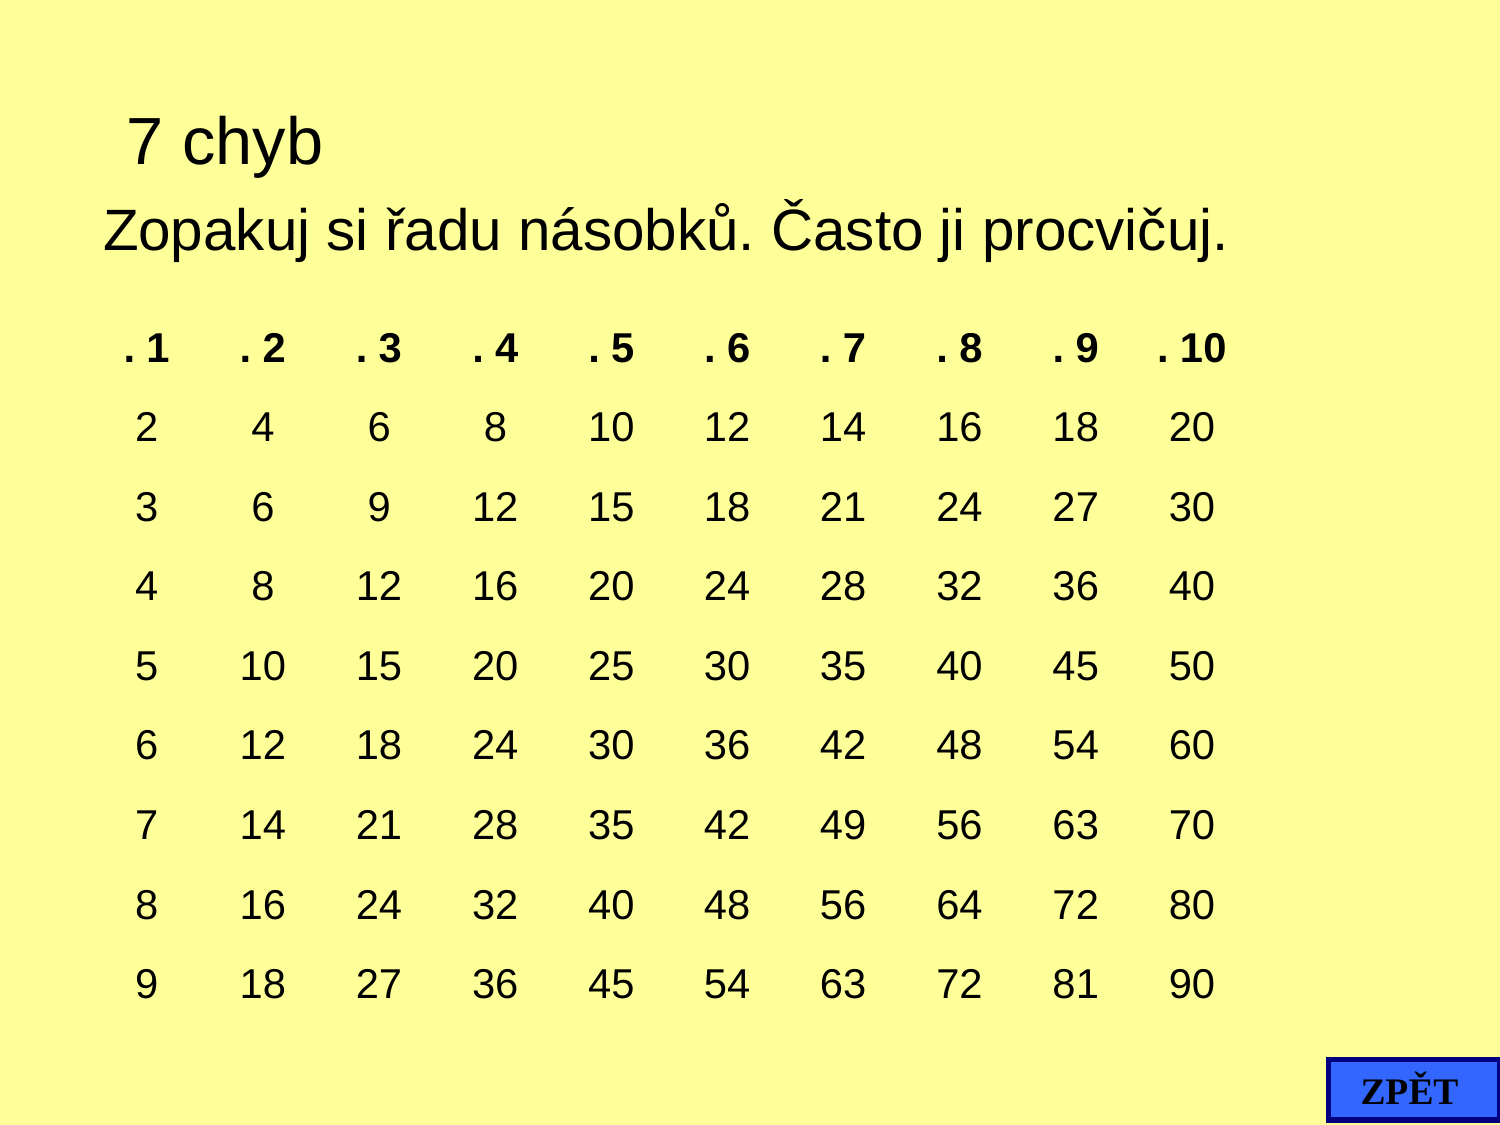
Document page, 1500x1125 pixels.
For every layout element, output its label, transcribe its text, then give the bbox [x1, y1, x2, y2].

table_cell 54 [1018, 700, 1134, 780]
table_cell 48 [669, 860, 785, 939]
table_cell 14 [205, 780, 321, 860]
table_cell 27 [321, 939, 437, 1019]
table_cell 10 [205, 621, 321, 700]
table_cell 40 [901, 621, 1018, 700]
table_cell 63 [1018, 780, 1134, 860]
table_cell 72 [901, 939, 1018, 1019]
table_cell 90 [1134, 939, 1250, 1019]
table_cell 18 [1018, 382, 1134, 462]
table_cell 28 [437, 780, 553, 860]
table_cell 35 [785, 621, 901, 700]
table_cell 20 [437, 621, 553, 700]
table_cell 20 [1134, 382, 1250, 462]
table_cell 6 [321, 382, 437, 462]
table_cell 60 [1134, 700, 1250, 780]
table_cell 4 [205, 382, 321, 462]
table_cell 18 [205, 939, 321, 1019]
table_cell 36 [437, 939, 553, 1019]
table_cell 27 [1018, 462, 1134, 541]
table_cell 5 [89, 621, 205, 700]
table_cell 35 [553, 780, 669, 860]
table_cell 6 [89, 700, 205, 780]
table_cell 8 [89, 860, 205, 939]
table_cell 6 [205, 462, 321, 541]
table_cell 64 [901, 860, 1018, 939]
table_cell 32 [437, 860, 553, 939]
text_box 7 chyb [112, 90, 1223, 186]
table_cell 45 [1018, 621, 1134, 700]
table_cell 50 [1134, 621, 1250, 700]
table_cell 18 [321, 700, 437, 780]
table_cell 70 [1134, 780, 1250, 860]
table_cell 14 [785, 382, 901, 462]
table_cell 12 [437, 462, 553, 541]
table_cell 56 [785, 860, 901, 939]
table_cell 56 [901, 780, 1018, 860]
table_cell 25 [553, 621, 669, 700]
table_cell 21 [321, 780, 437, 860]
table_cell 32 [901, 541, 1018, 621]
table_cell 24 [669, 541, 785, 621]
table_header . 9 [1018, 303, 1134, 382]
table_cell 80 [1134, 860, 1250, 939]
table_header . 2 [205, 303, 321, 382]
text_box Zopakuj si řadu násobků. Často ji procvičuj. [88, 184, 1447, 271]
text_box ZPĚT [1328, 1059, 1500, 1121]
table_cell 24 [901, 462, 1018, 541]
table_cell 63 [785, 939, 901, 1019]
table_cell 2 [89, 382, 205, 462]
table_cell 9 [89, 939, 205, 1019]
table_cell 12 [669, 382, 785, 462]
table_cell 30 [669, 621, 785, 700]
table_header . 3 [321, 303, 437, 382]
table_cell 21 [785, 462, 901, 541]
table_header . 10 [1134, 303, 1250, 382]
table_cell 28 [785, 541, 901, 621]
table_cell 16 [437, 541, 553, 621]
table_cell 81 [1018, 939, 1134, 1019]
table_cell 8 [205, 541, 321, 621]
table_cell 54 [669, 939, 785, 1019]
table_cell 42 [785, 700, 901, 780]
table_cell 40 [553, 860, 669, 939]
table_cell 48 [901, 700, 1018, 780]
table_cell 8 [437, 382, 553, 462]
table_header . 7 [785, 303, 901, 382]
table_cell 30 [553, 700, 669, 780]
table_cell 45 [553, 939, 669, 1019]
table_cell 3 [89, 462, 205, 541]
table_cell 12 [321, 541, 437, 621]
table_cell 36 [669, 700, 785, 780]
table_cell 10 [553, 382, 669, 462]
table_cell 18 [669, 462, 785, 541]
table_cell 16 [901, 382, 1018, 462]
table_cell 4 [89, 541, 205, 621]
table_cell 7 [89, 780, 205, 860]
table_cell 20 [553, 541, 669, 621]
table_cell 40 [1134, 541, 1250, 621]
table_header . 4 [437, 303, 553, 382]
table_cell 24 [321, 860, 437, 939]
table_header . 6 [669, 303, 785, 382]
table_cell 9 [321, 462, 437, 541]
table_cell 72 [1018, 860, 1134, 939]
table_cell 15 [321, 621, 437, 700]
table_cell 24 [437, 700, 553, 780]
table_cell 36 [1018, 541, 1134, 621]
table_cell 49 [785, 780, 901, 860]
table_header . 8 [901, 303, 1018, 382]
table_cell 15 [553, 462, 669, 541]
table_header . 5 [553, 303, 669, 382]
table_cell 30 [1134, 462, 1250, 541]
table_cell 16 [205, 860, 321, 939]
table_cell 42 [669, 780, 785, 860]
table_cell 12 [205, 700, 321, 780]
table_header . 1 [89, 303, 205, 382]
